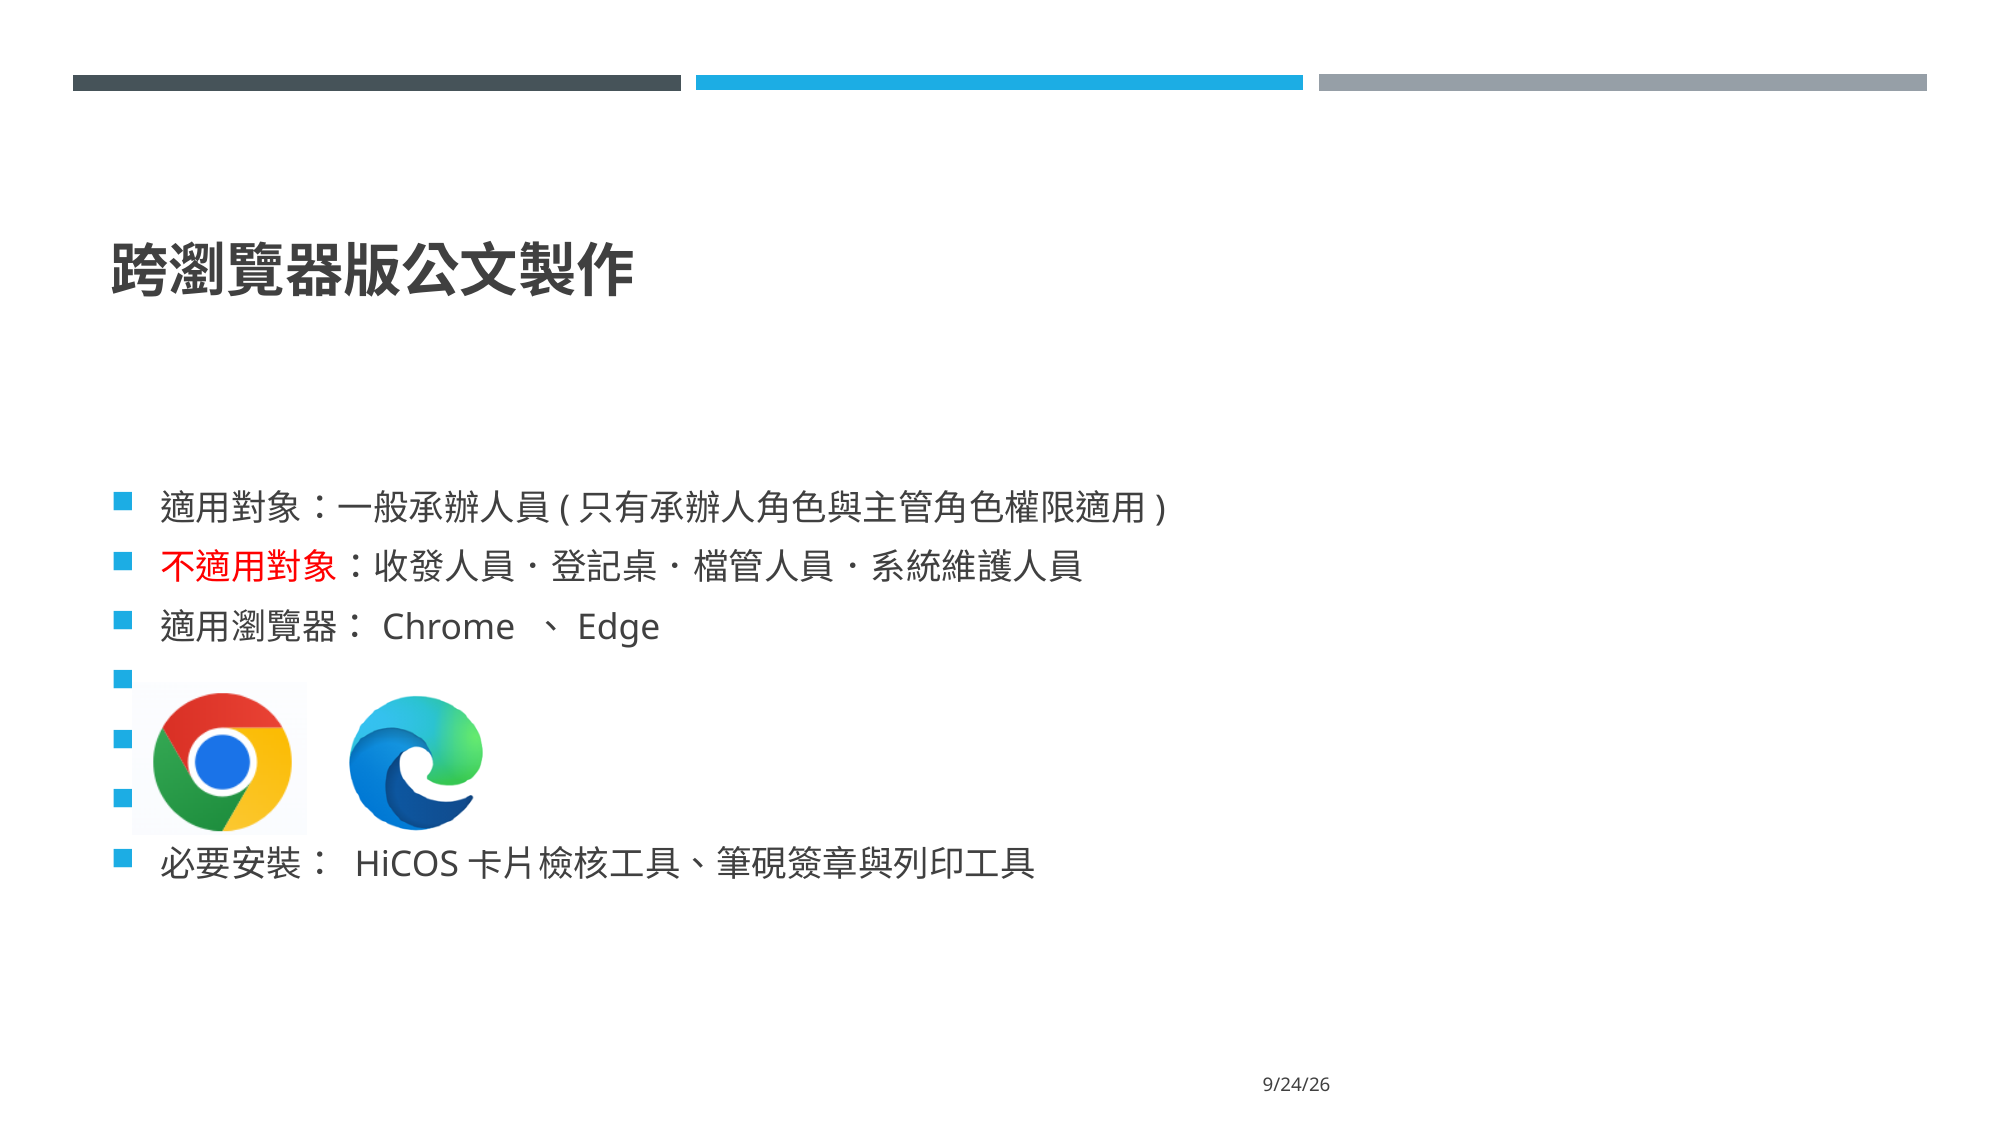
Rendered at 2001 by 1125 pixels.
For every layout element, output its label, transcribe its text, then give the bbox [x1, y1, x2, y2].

picture [132, 682, 307, 835]
picture [333, 682, 507, 850]
text_box 2023/3/14 [1247, 1053, 1715, 1114]
title 跨瀏覽器版公文製作 [95, 115, 1905, 311]
list 適用對象：一般承辦人員(只有承辦人角色與主管角色權限適用) 不適用對象：收發人員．登記桌．檔管人員．系統維護人員 適用瀏覽器：Chrome 、Edge 必要安裝： HiCOS卡片檢核工具、筆硯簽章與列印工具 [95, 383, 1905, 981]
